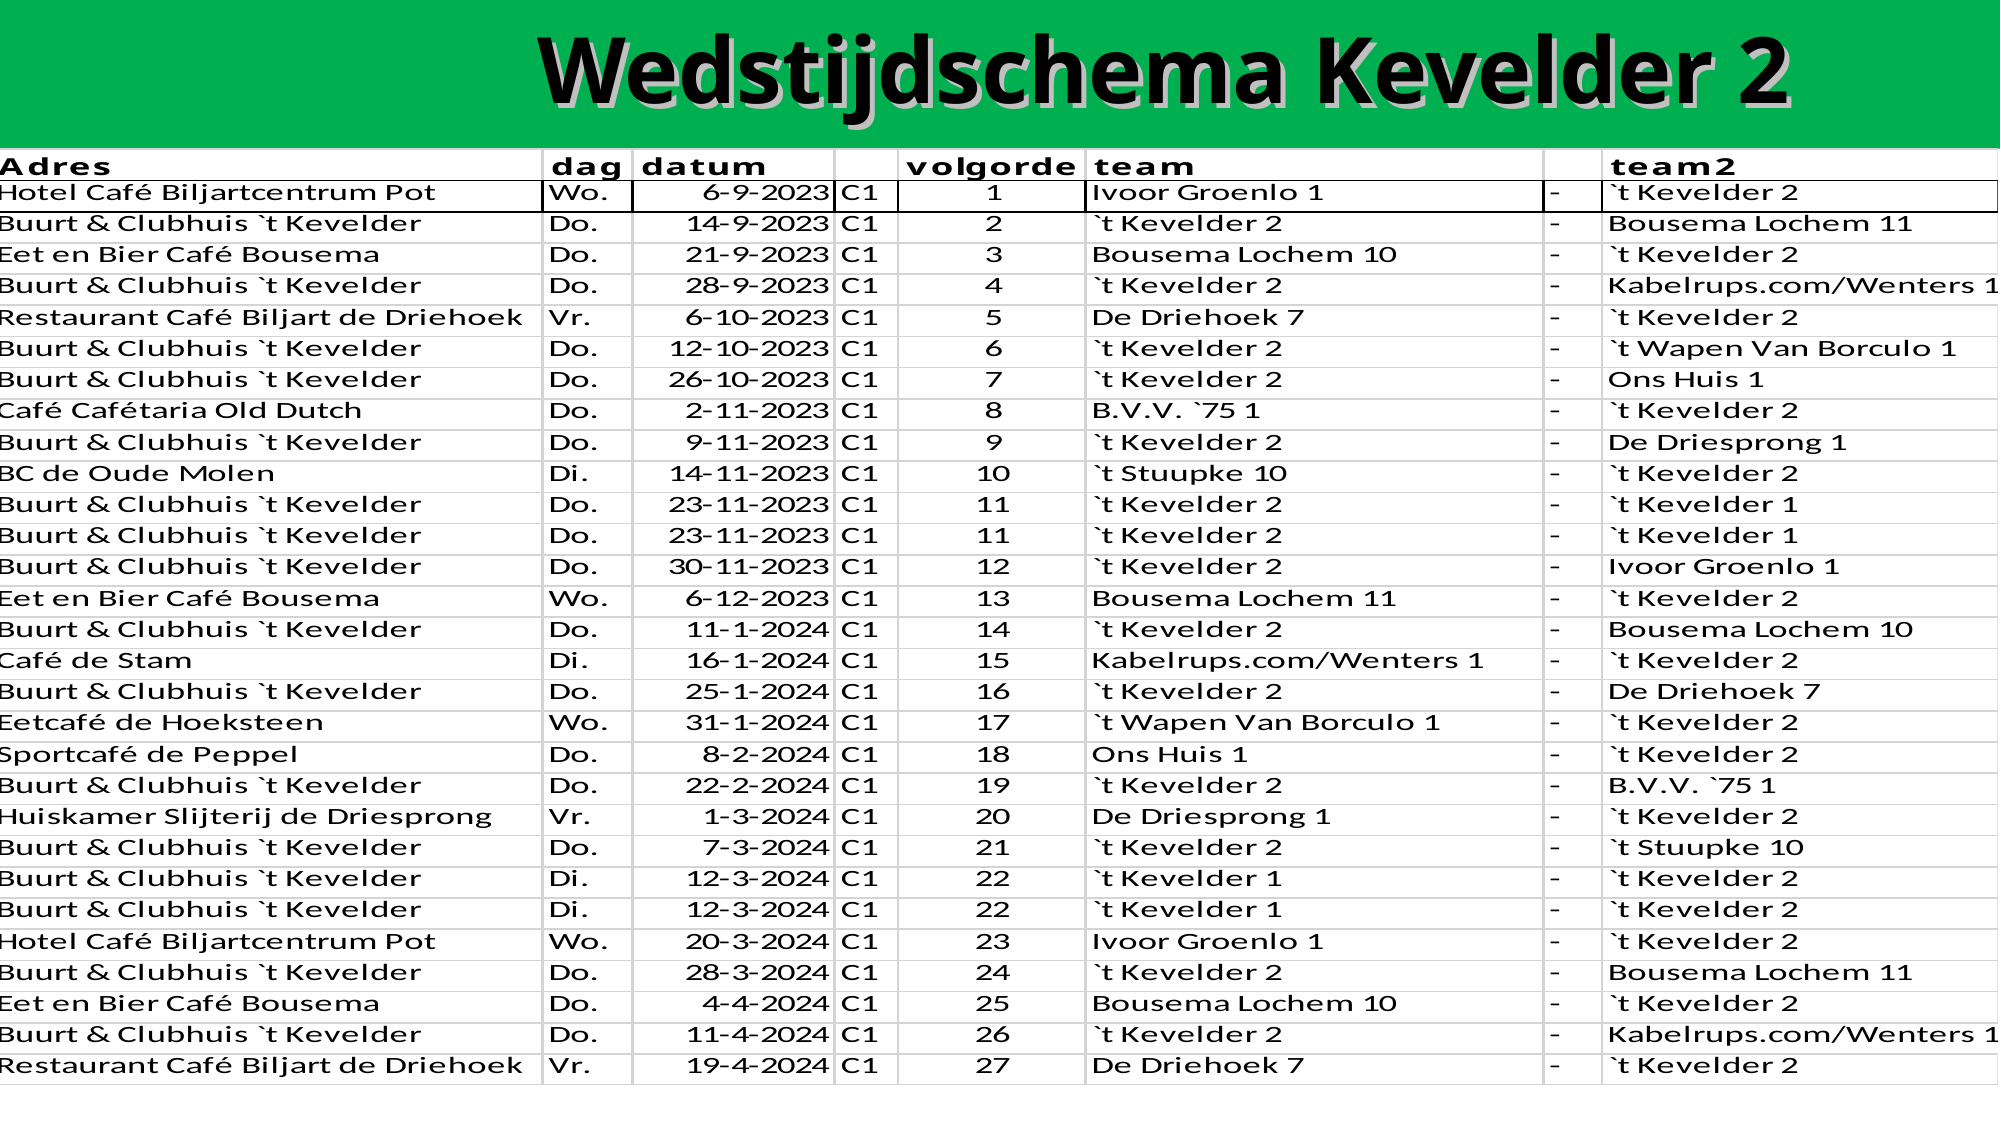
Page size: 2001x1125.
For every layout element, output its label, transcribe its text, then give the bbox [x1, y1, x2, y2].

title Wedstijdschema Kevelder 2 [0, 0, 2000, 148]
picture [0, 148, 2000, 1087]
